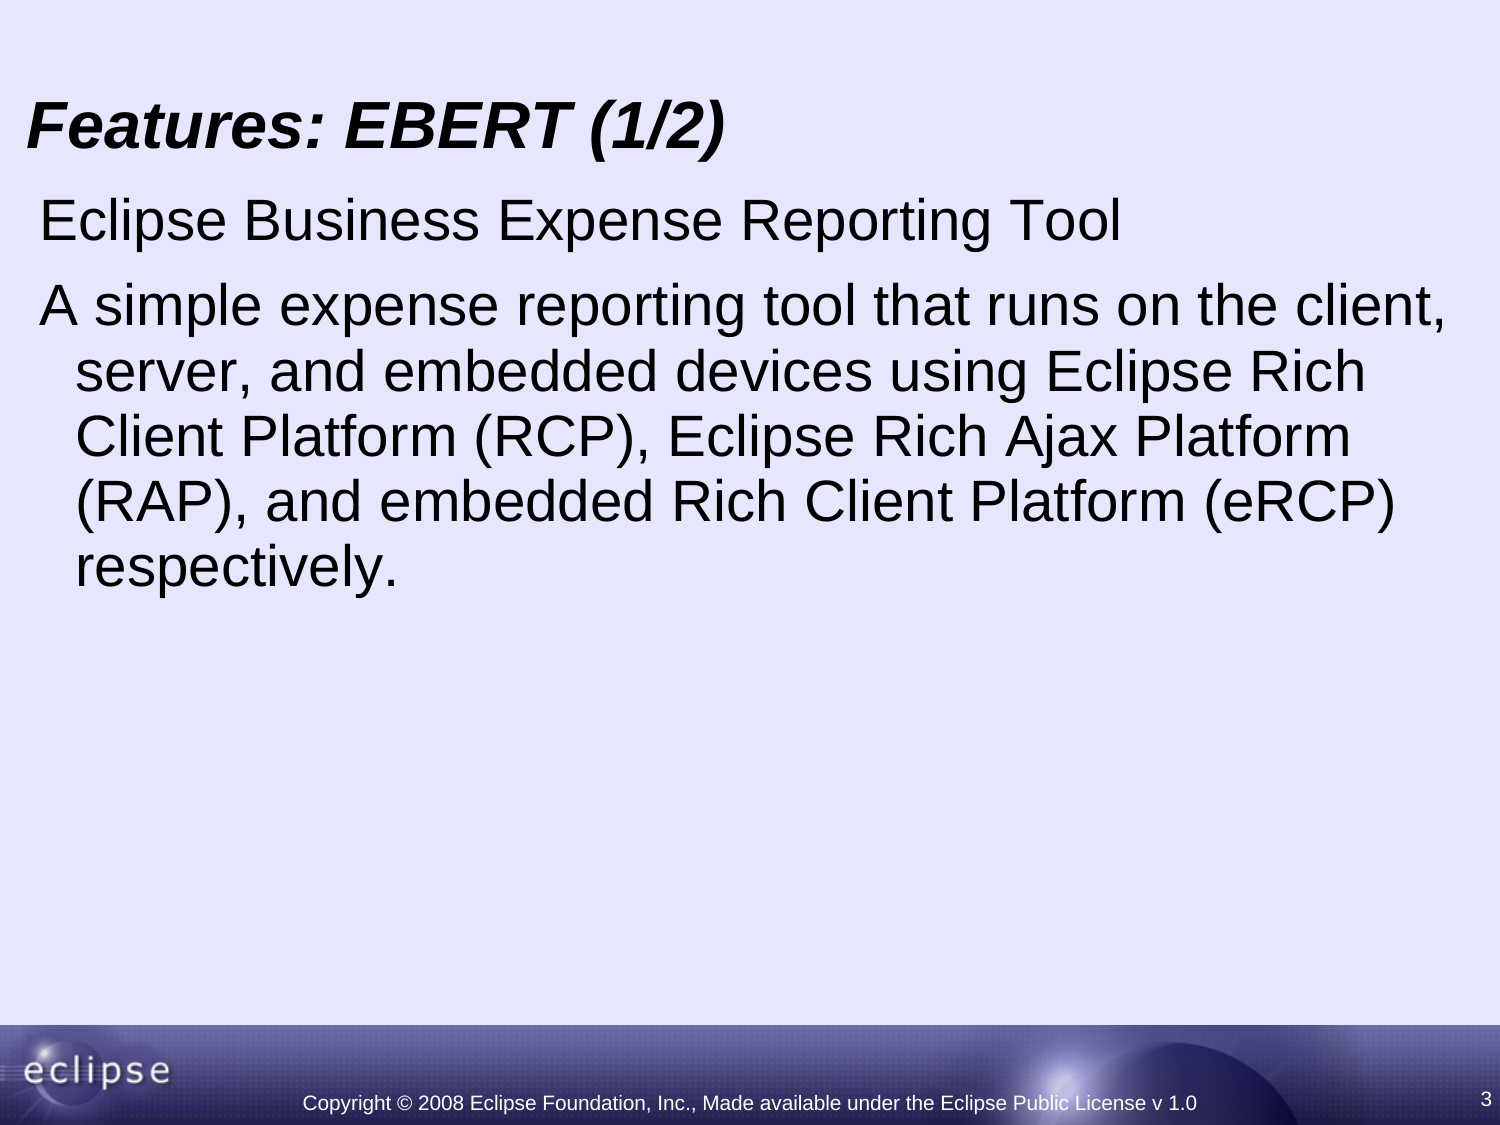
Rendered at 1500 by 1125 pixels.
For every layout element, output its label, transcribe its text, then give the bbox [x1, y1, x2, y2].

picture [0, 1025, 1500, 1125]
list Eclipse Business Expense Reporting Tool A simple expense reporting tool that runs on the client, server, and embedded devices using Eclipse Rich Client Platform (RCP), Eclipse Rich Ajax Platform (RAP), and embedded Rich Client Platform (eRCP) respectively. [37, 187, 1463, 1021]
title Features: EBERT (1/2) [26, 77, 1474, 179]
